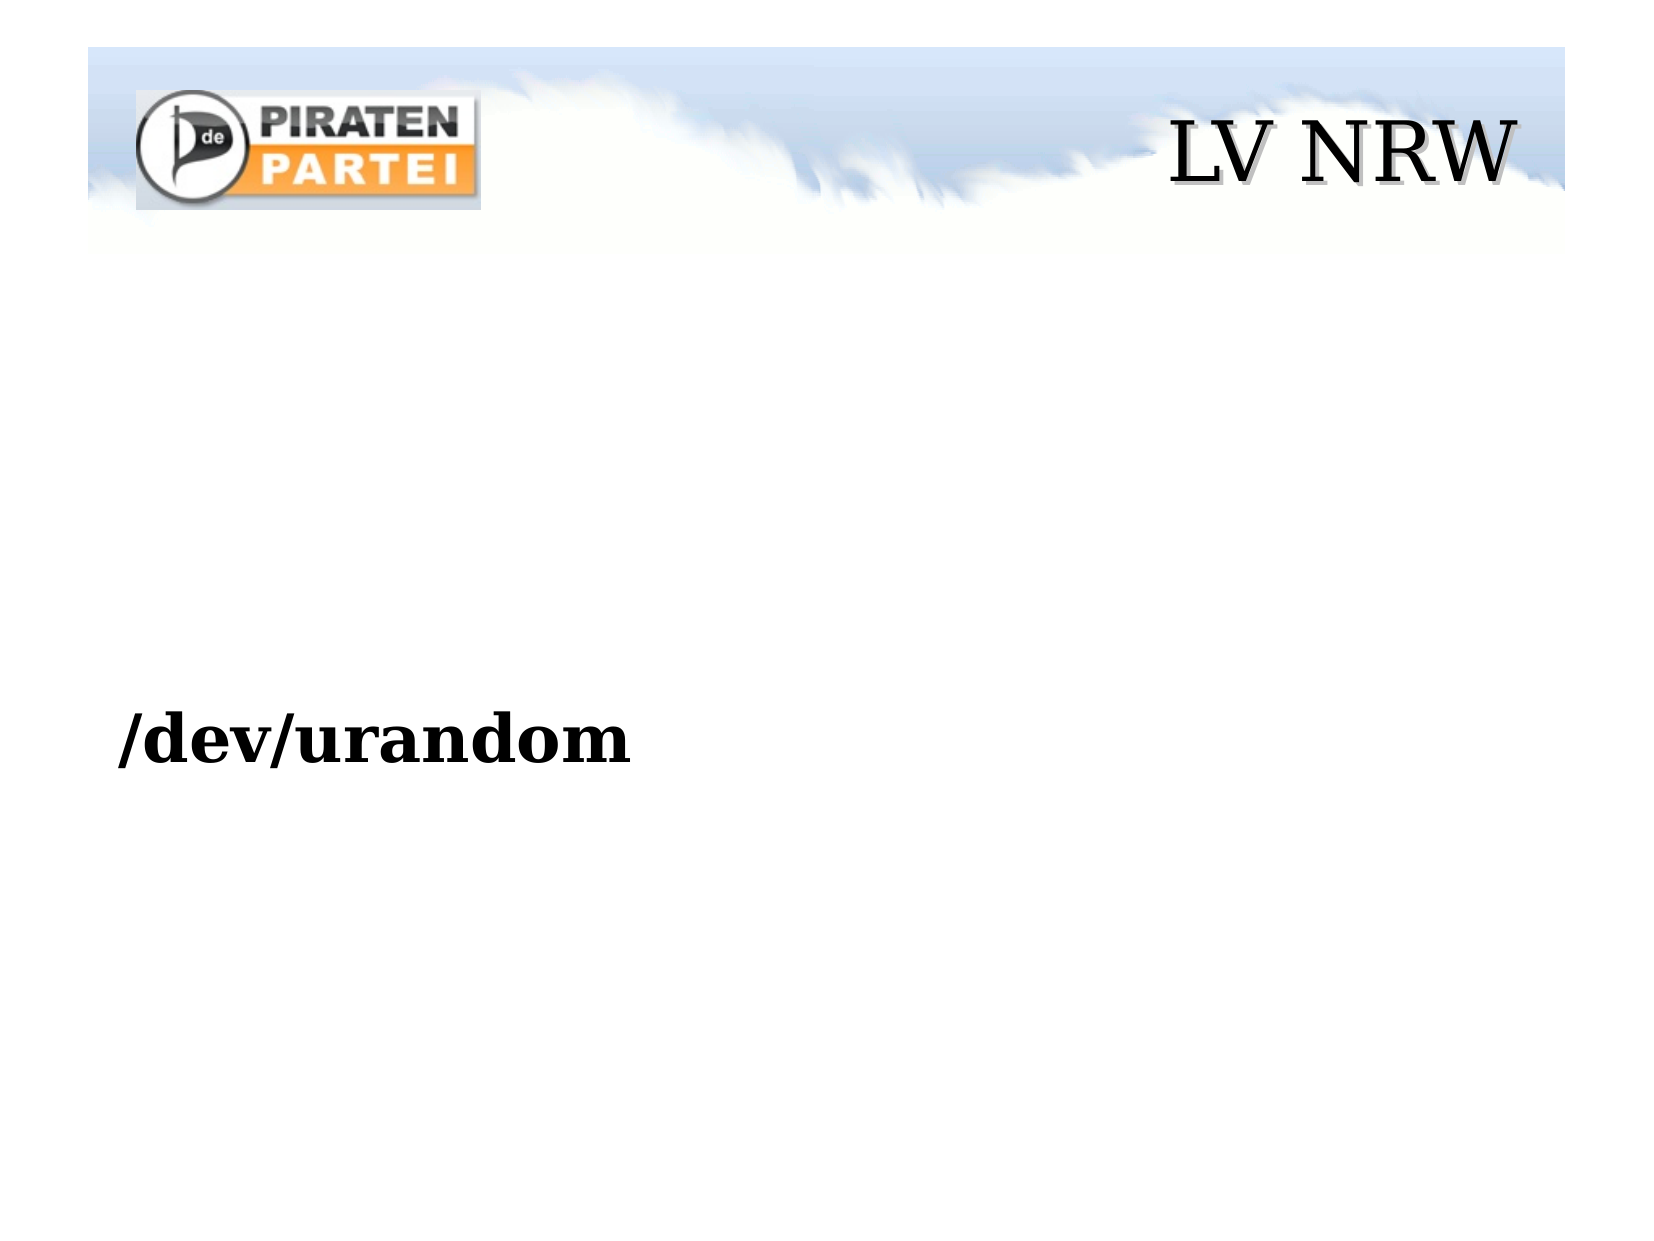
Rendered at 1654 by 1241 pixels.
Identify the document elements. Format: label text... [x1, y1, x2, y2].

title LV NRW [82, 49, 1571, 257]
picture [136, 90, 481, 210]
subtitle /dev/urandom [82, 297, 1571, 1102]
